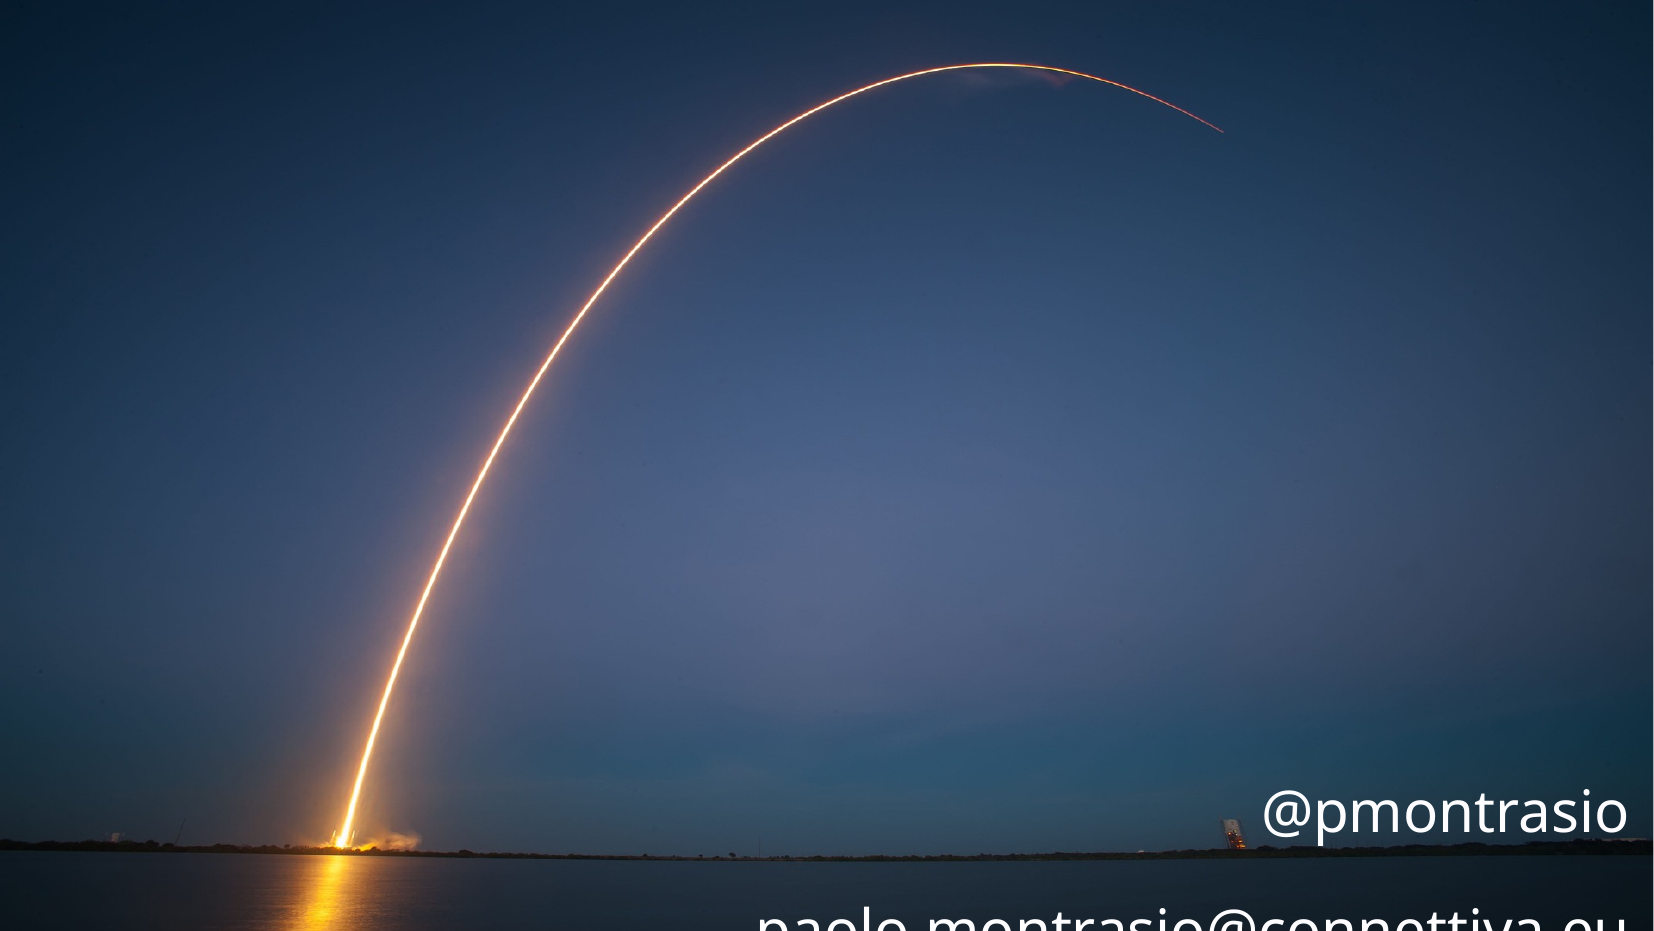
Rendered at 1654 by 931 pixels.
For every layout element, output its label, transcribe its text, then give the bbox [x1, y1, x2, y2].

picture [0, 0, 1654, 931]
text_box @pmontrasio paolo.montrasio@connettiva.eu [732, 762, 1630, 931]
